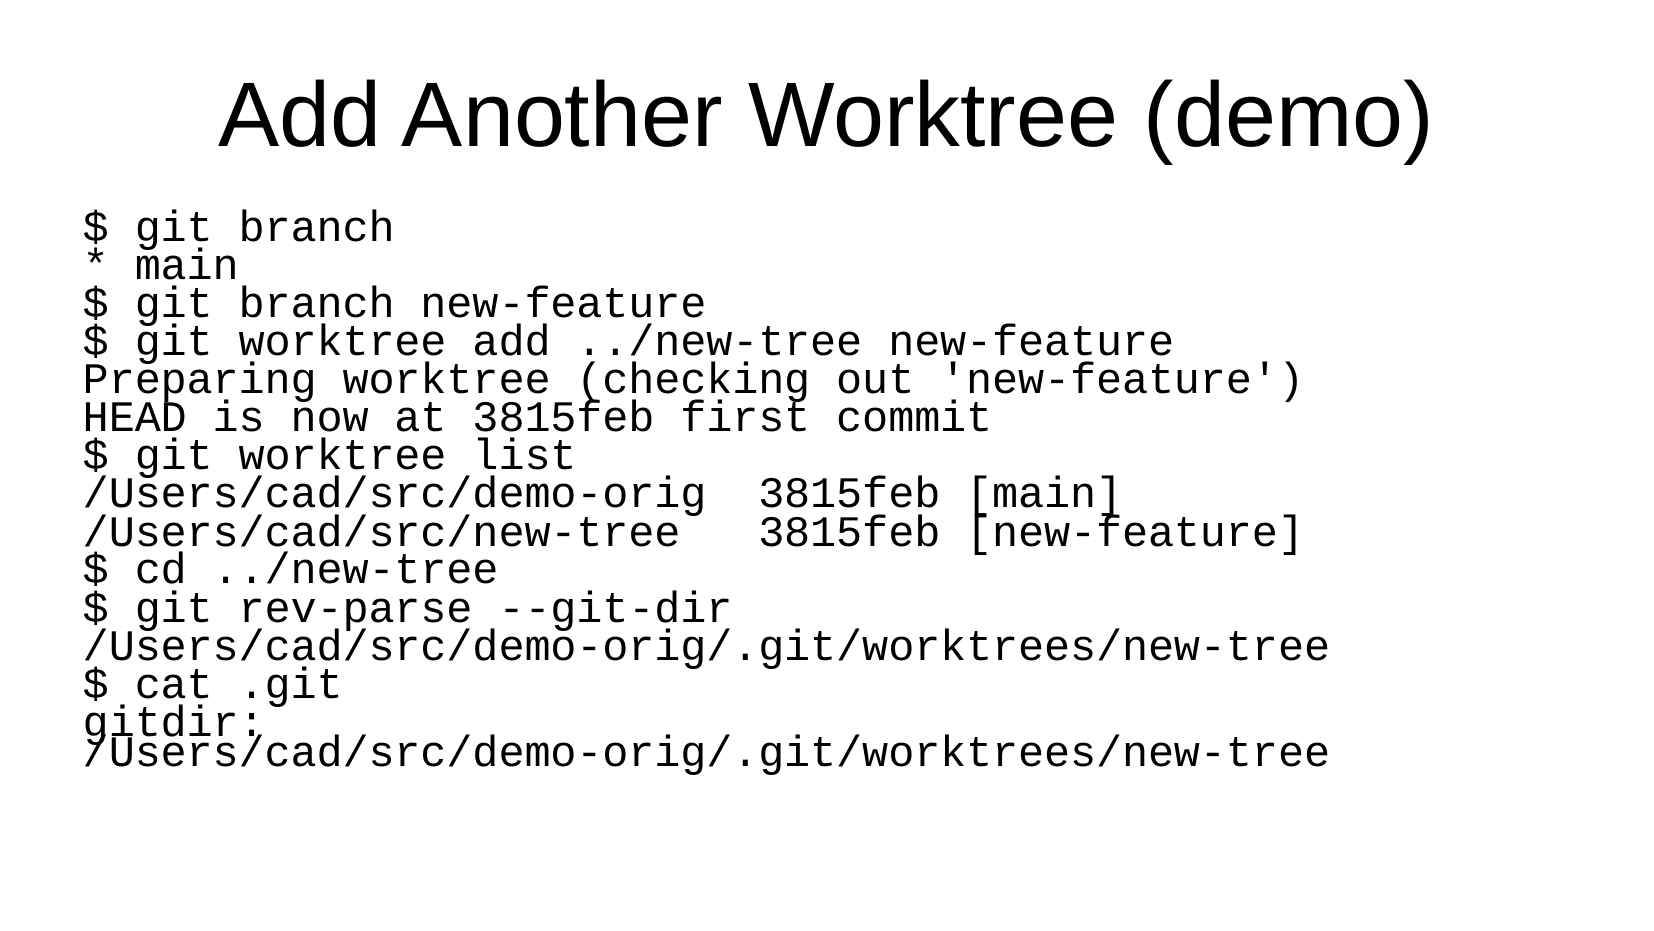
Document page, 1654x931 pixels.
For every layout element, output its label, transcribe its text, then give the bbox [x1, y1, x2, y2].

title Add Another Worktree (demo) [82, 37, 1571, 193]
list $ git branch * main $ git branch new-feature $ git worktree add ../new-tree new-feature Preparing worktree (checking out 'new-feature') HEAD is now at 3815feb first commit $ git worktree list /Users/cad/src/demo-orig 3815feb [main] /Users/cad/src/new-tree 3815feb [new-feature] $ cd ../new-tree $ git rev-parse --git-dir /Users/cad/src/demo-orig/.git/worktrees/new-tree $ cat .git gitdir: /Users/cad/src/demo-orig/.git/worktrees/new-tree [82, 217, 1388, 863]
